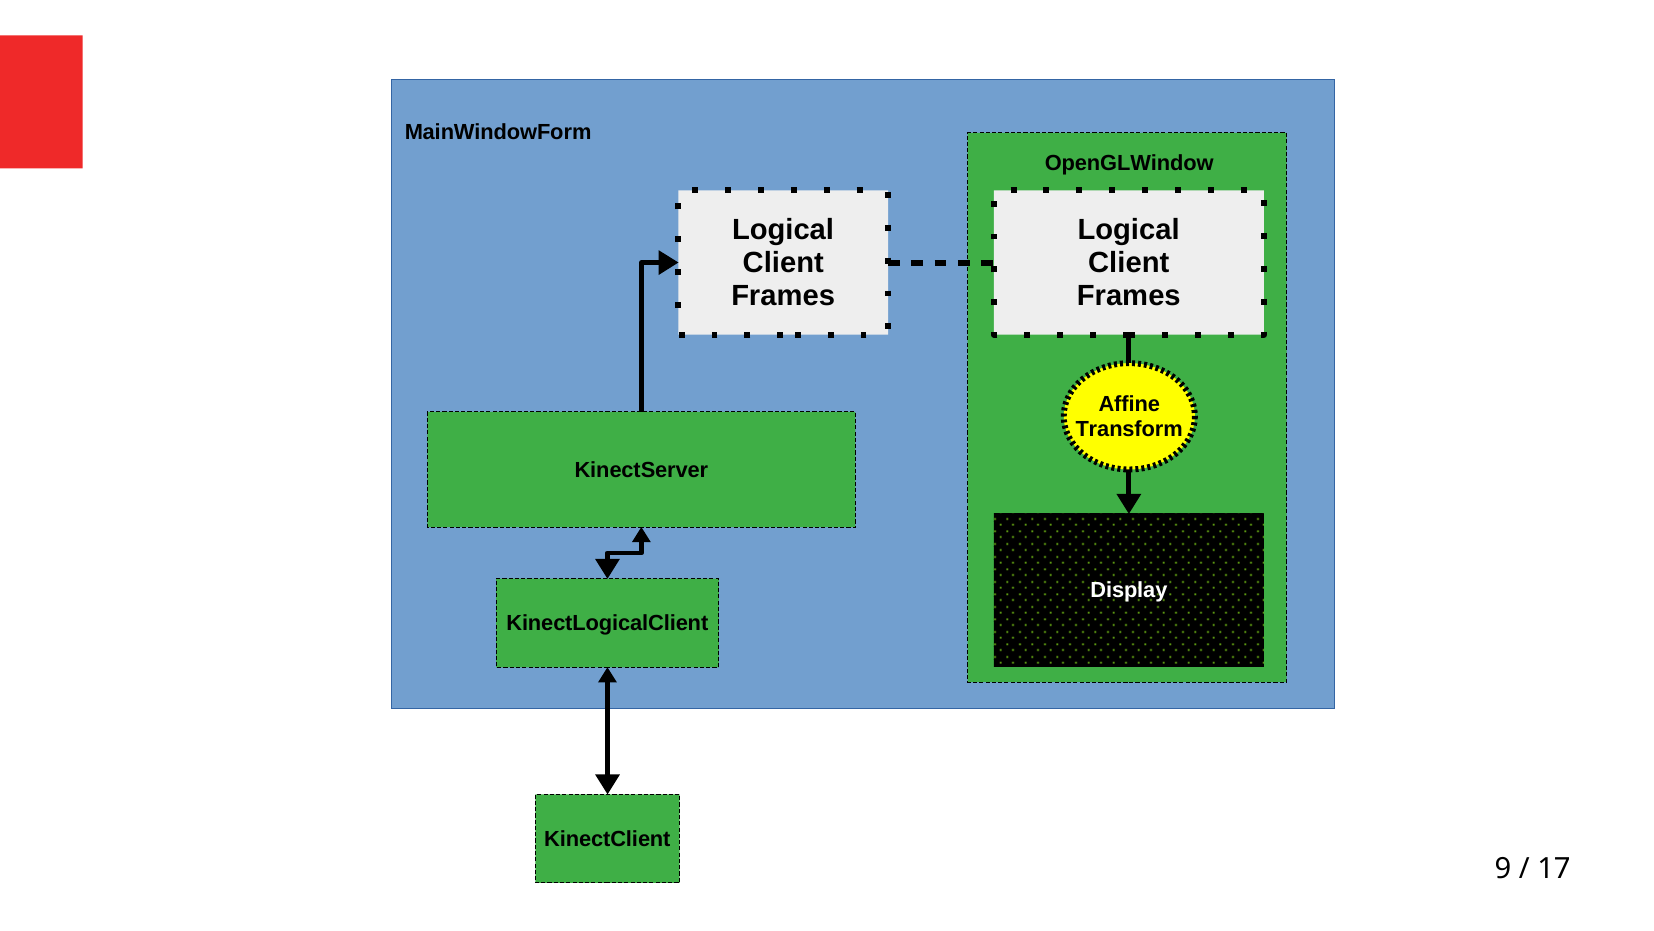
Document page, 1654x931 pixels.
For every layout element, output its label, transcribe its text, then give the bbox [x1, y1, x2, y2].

text_box Logical Client Frames [678, 190, 889, 335]
text_box MainWindowForm [377, 119, 619, 169]
text_box KinectClient [535, 794, 680, 883]
text_box KinectLogicalClient [496, 578, 719, 668]
text_box OpenGLWindow [1037, 150, 1222, 176]
text_box KinectServer [427, 411, 856, 528]
text_box [391, 79, 1335, 709]
text_box Logical Client Frames [993, 190, 1264, 335]
text_box Display [993, 513, 1264, 667]
text_box Affine Transform [1063, 363, 1195, 470]
